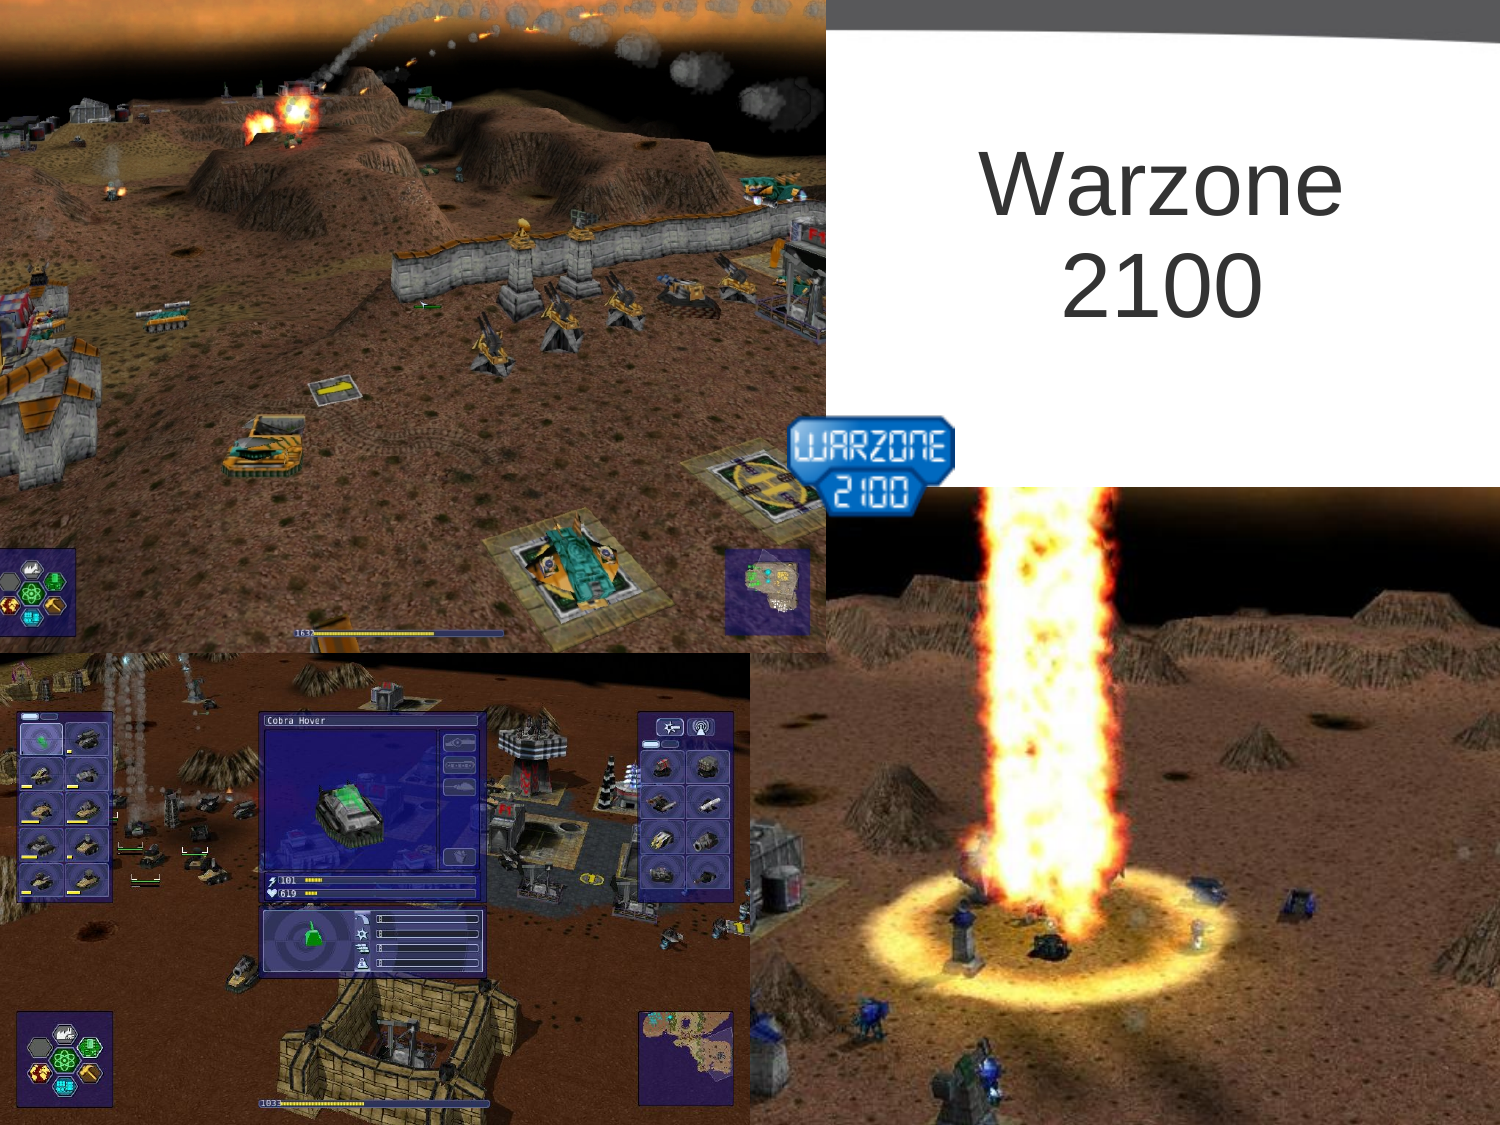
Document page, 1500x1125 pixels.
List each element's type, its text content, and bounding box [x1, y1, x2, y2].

title Warzone 2100 [826, 132, 1500, 338]
picture [0, 0, 1500, 1125]
